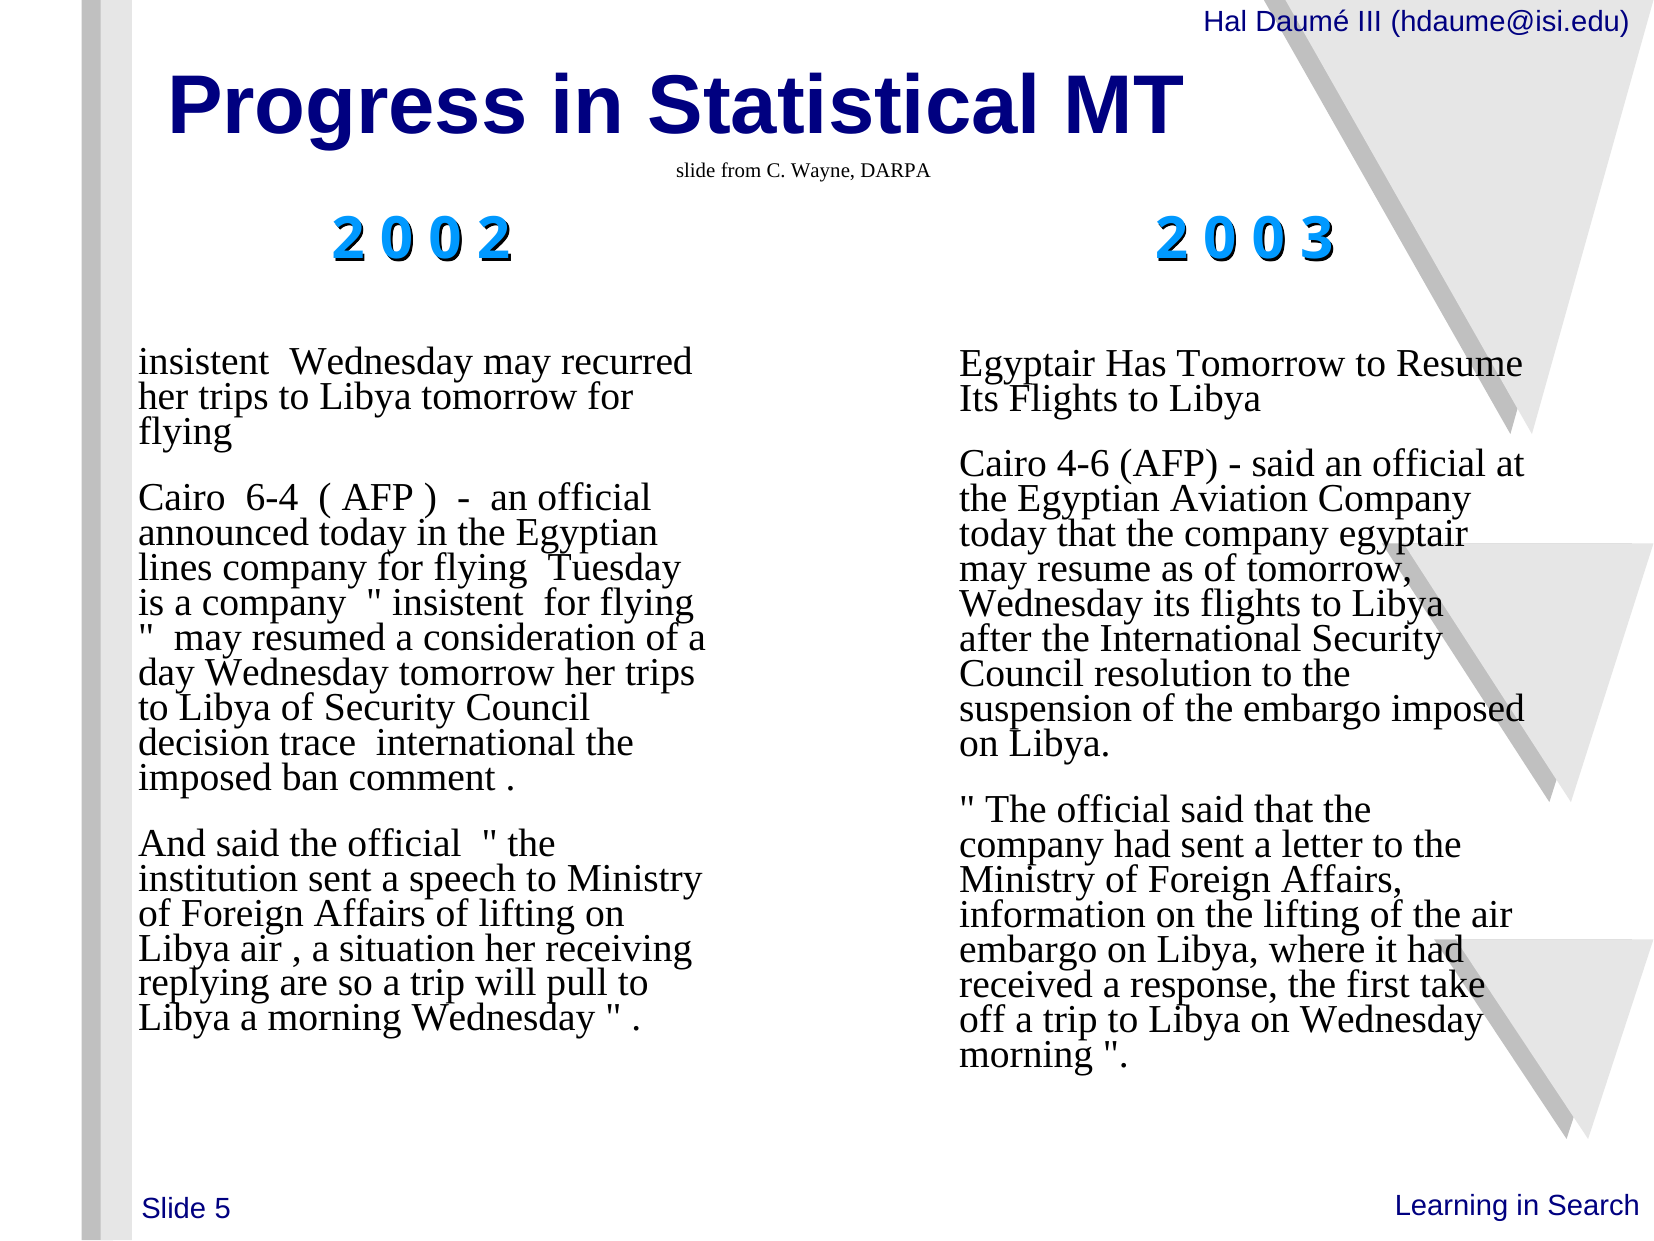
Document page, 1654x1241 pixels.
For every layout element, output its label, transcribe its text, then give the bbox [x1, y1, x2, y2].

text_box 2 0 0 3 [1139, 188, 1349, 284]
text_box slide from C. Wayne, DARPA [661, 151, 946, 190]
list Egyptair Has Tomorrow to Resume Its Flights to Libya Cairo 4-6 (AFP) - said an official at the Egyptian Aviation Company today that the company egyptair may resume as of tomorrow, Wednesday its flights to Libya after the International Security Council resolution to the suspension of the embargo imposed on Libya. " The official said that the company had sent a letter to the Ministry of Foreign Affairs, information on the lifting of the air embargo on Libya, where it had received a response, the first take off a trip to Libya on Wednesday morning ". [944, 340, 1541, 1159]
list insistent Wednesday may recurred her trips to Libya tomorrow for flying Cairo 6-4 ( AFP ) - an official announced today in the Egyptian lines company for flying Tuesday is a company " insistent for flying " may resumed a consideration of a day Wednesday tomorrow her trips to Libya of Security Council decision trace international the imposed ban comment . And said the official " the institution sent a speech to Ministry of Foreign Affairs of lifting on Libya air , a situation her receiving replying are so a trip will pull to Libya a morning Wednesday " . [123, 339, 723, 1227]
text_box 2 0 0 2 [316, 188, 526, 284]
title Progress in Statistical MT [152, 34, 1486, 176]
